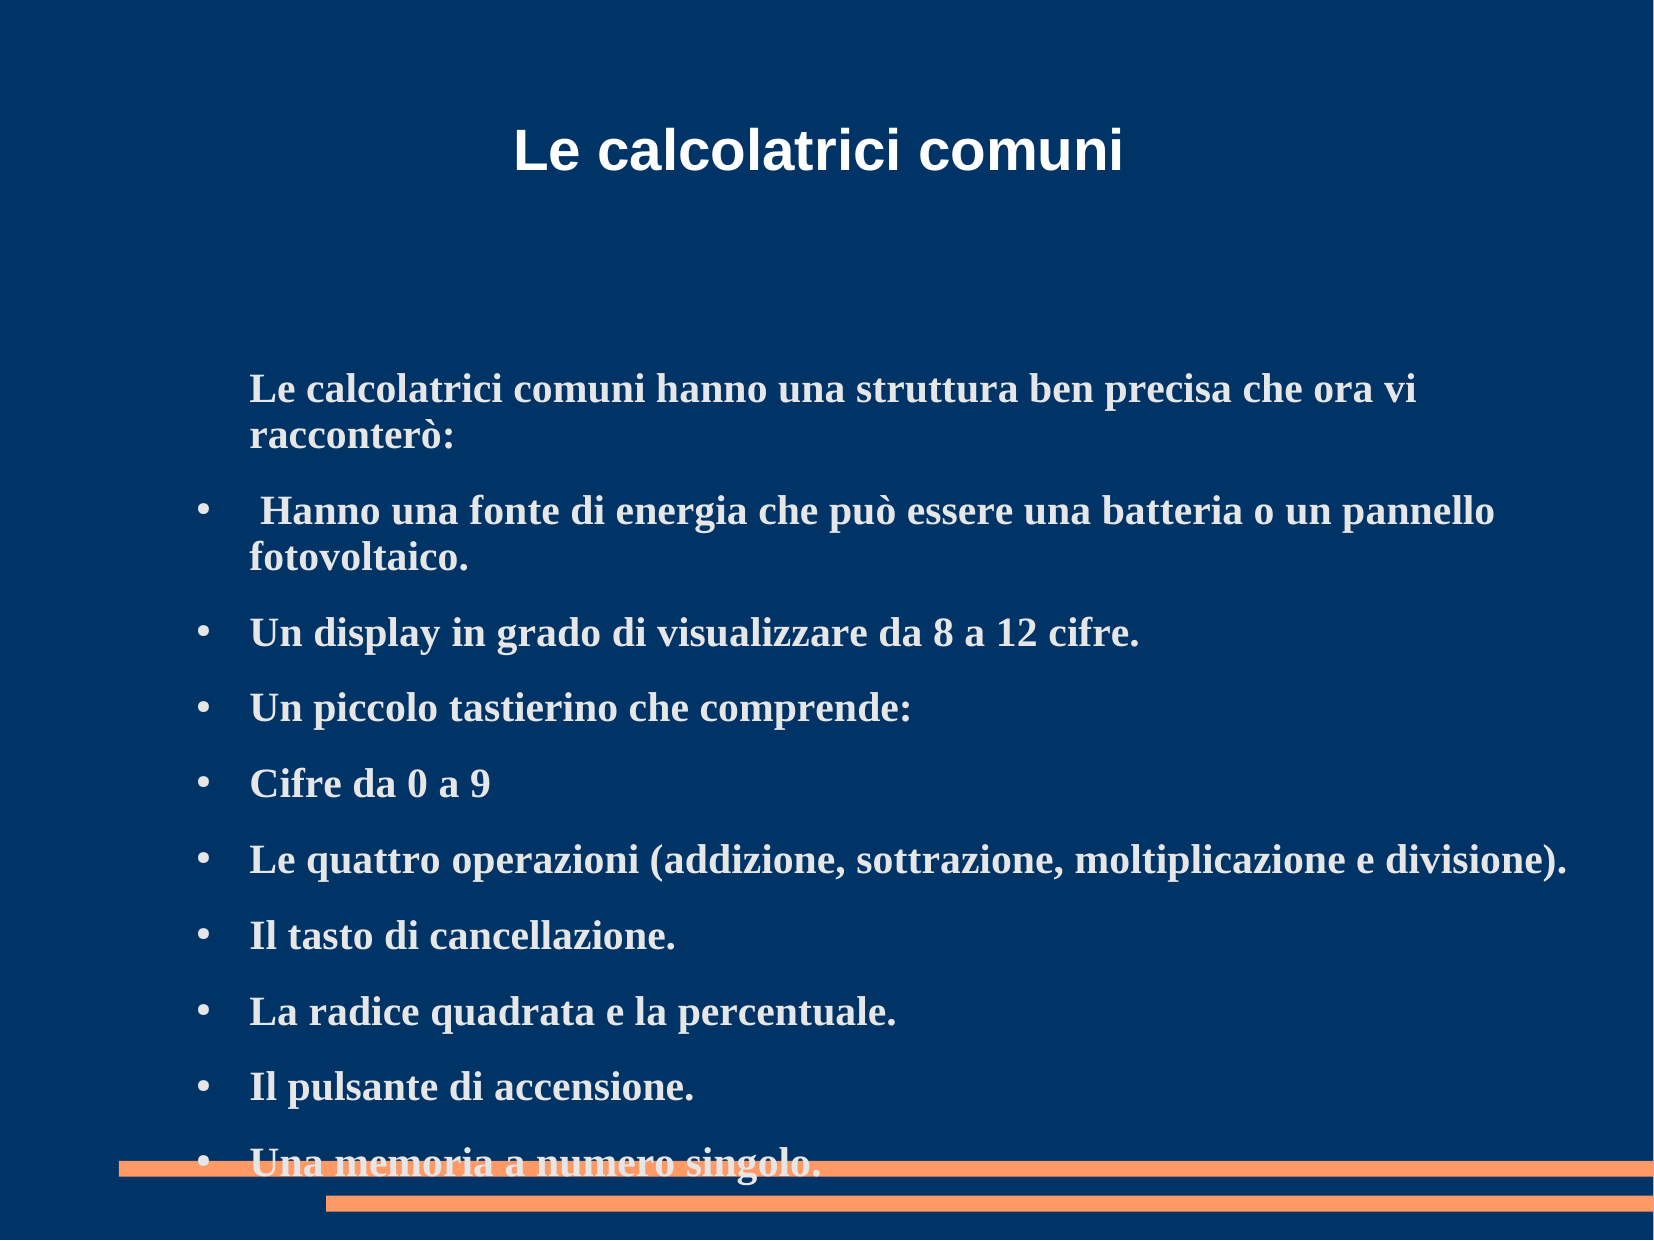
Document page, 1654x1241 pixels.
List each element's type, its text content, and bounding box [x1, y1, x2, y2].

title Le calcolatrici comuni [121, 46, 1534, 254]
list Le calcolatrici comuni hanno una struttura ben precisa che ora vi racconterò: Hanno una fonte di energia che può essere una batteria o un pannello fotovoltaico. Un display in grado di visualizzare da 8 a 12 cifre. Un piccolo tastierino che comprende: Cifre da 0 a 9 Le quattro operazioni (addizione, sottrazione, moltiplicazione e divisione). Il tasto di cancellazione. La radice quadrata e la percentuale. Il pulsante di accensione. Una memoria a numero singolo. [178, 364, 1570, 1198]
